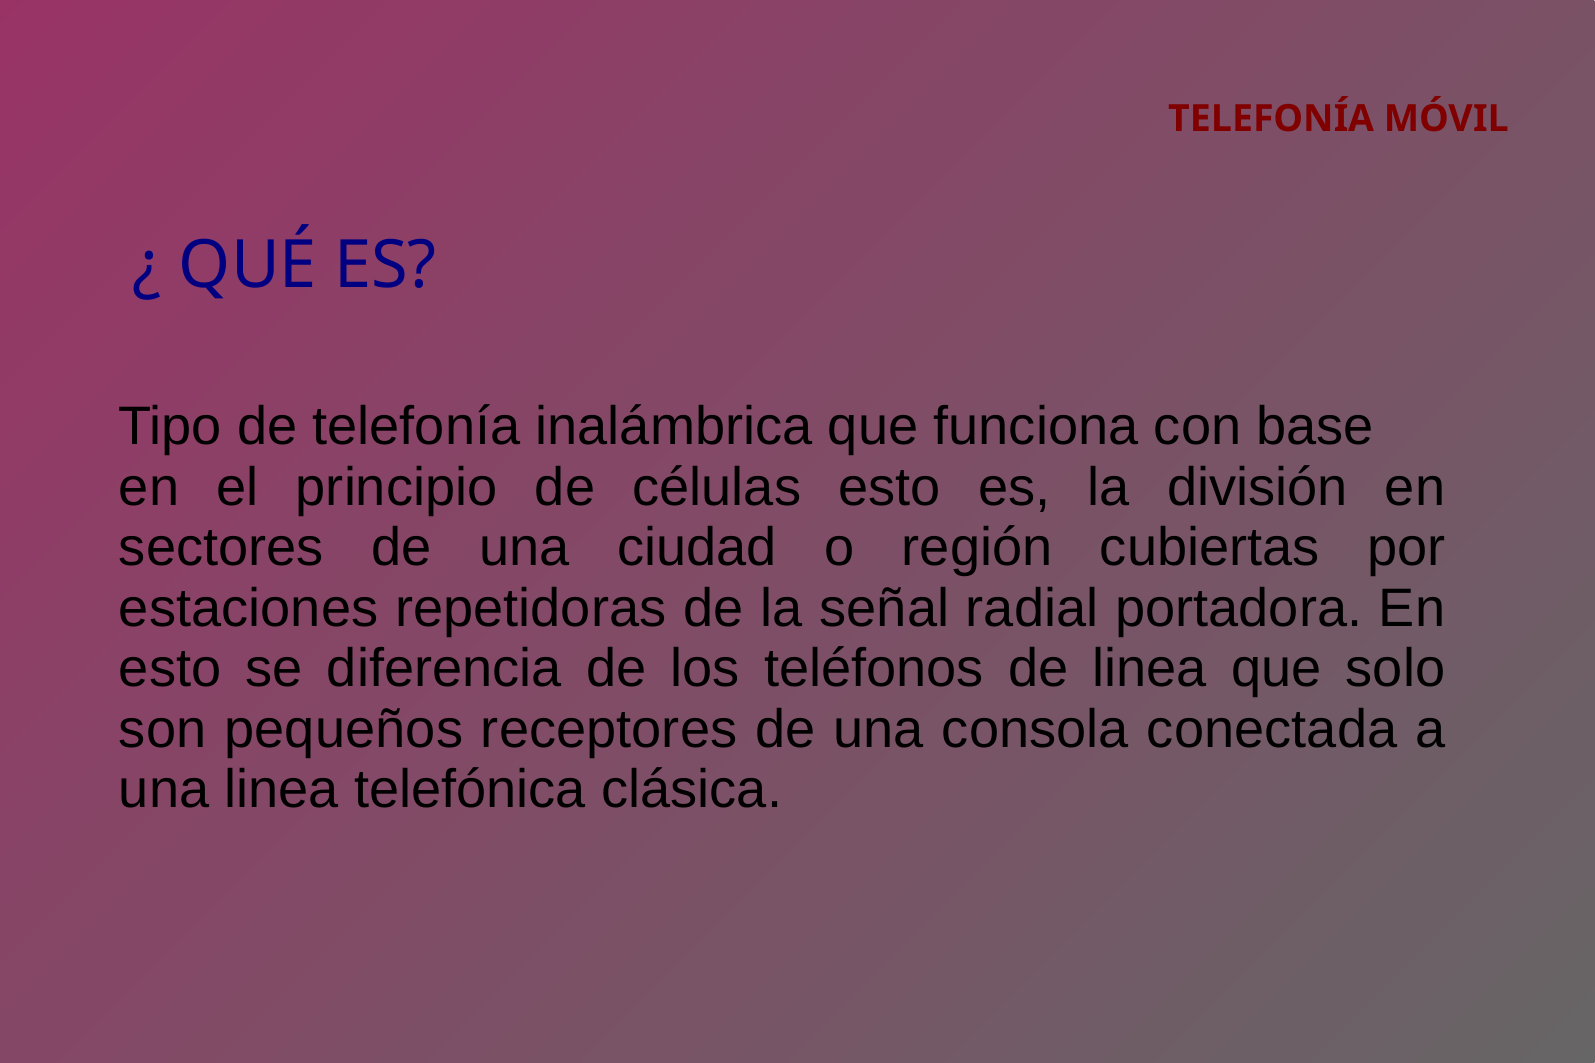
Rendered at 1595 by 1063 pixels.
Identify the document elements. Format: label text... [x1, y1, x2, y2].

text_box ¿ QUÉ ES? [118, 208, 443, 298]
text_box TELEFONÍA MÓVIL [1153, 84, 1565, 148]
text_box Tipo de telefonía inalámbrica que funciona con base en el principio de células esto es, la división en sectores de una ciudad o región cubiertas por estaciones repetidoras de la señal radial portadora. En esto se diferencia de los teléfonos de linea que solo son pequeños receptores de una consola conectada a una linea telefónica clásica. [104, 388, 1463, 827]
title [0, 0, 1595, 1063]
